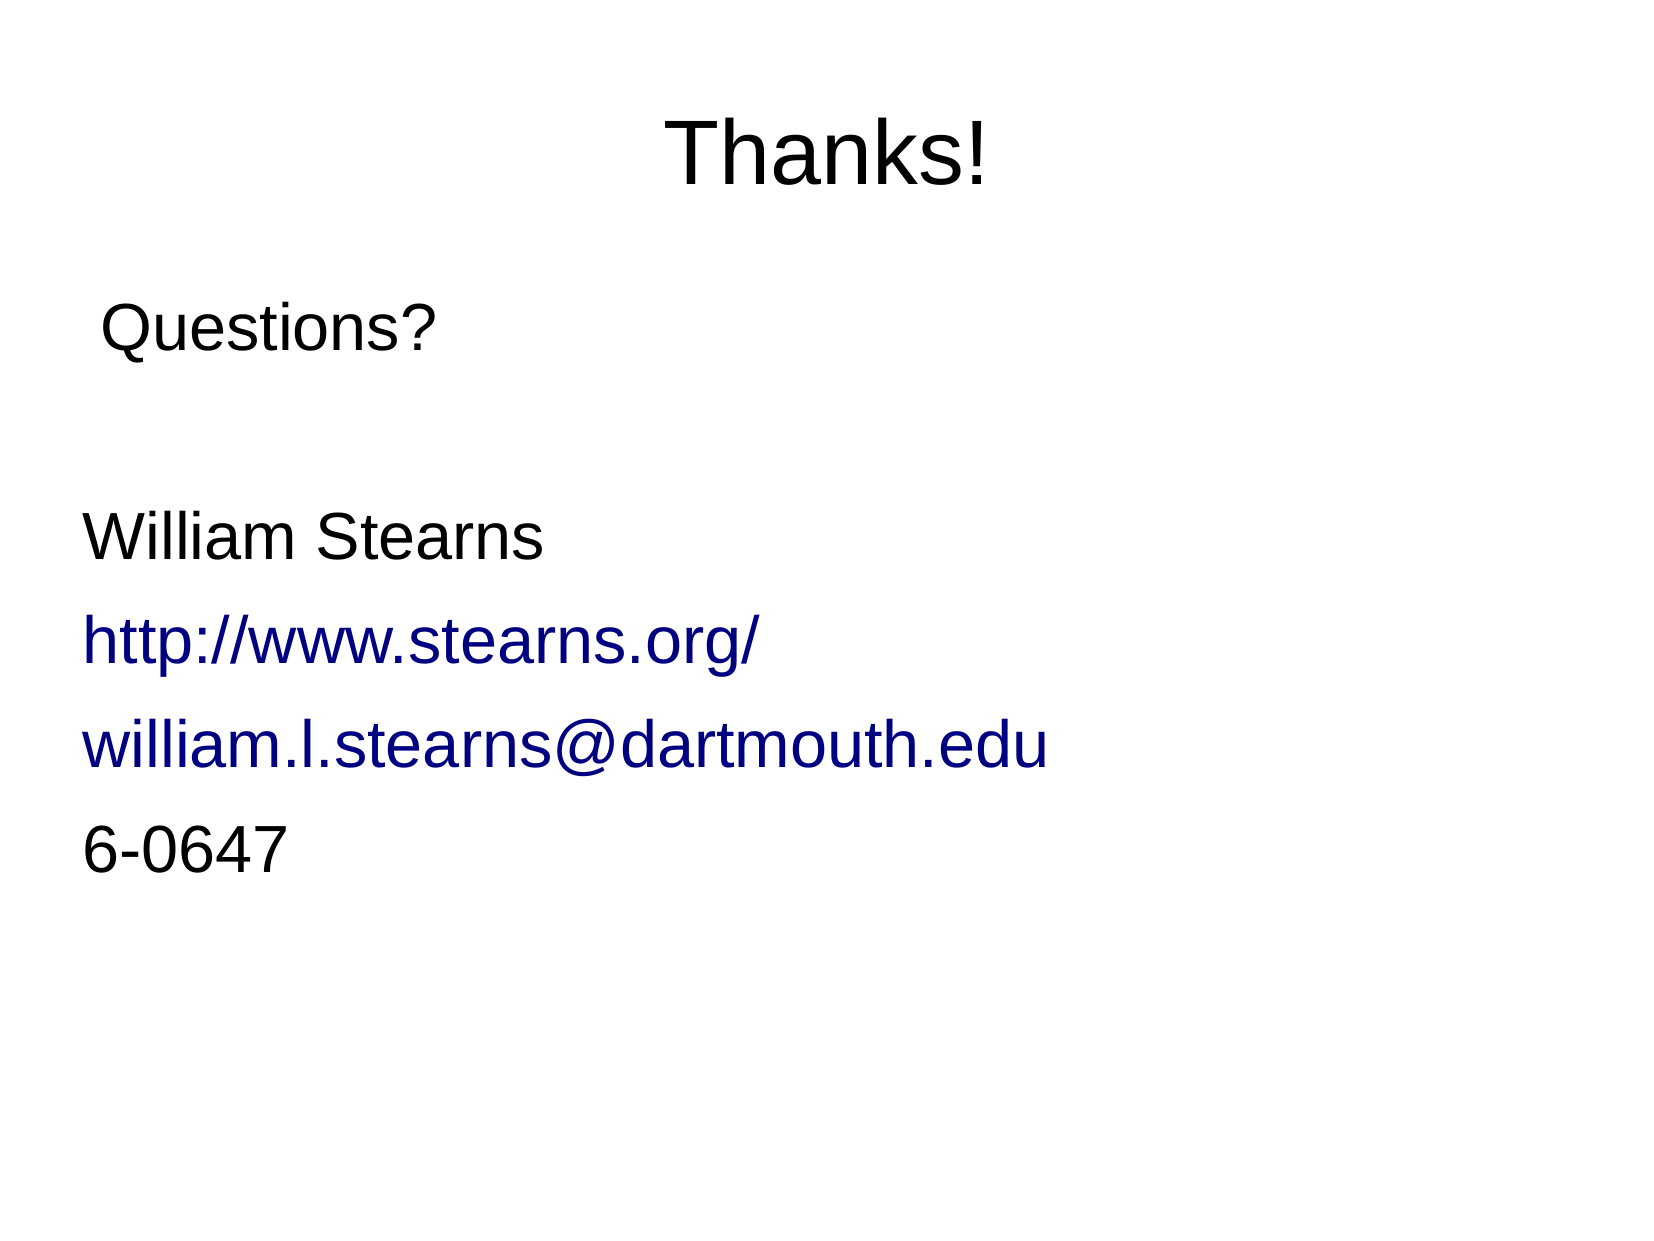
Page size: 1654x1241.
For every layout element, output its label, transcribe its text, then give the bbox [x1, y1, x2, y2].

title Thanks! [82, 56, 1571, 250]
list Questions? William Stearns http://www.stearns.org/ william.l.stearns@dartmouth.edu 6-0647 [82, 290, 1571, 1094]
